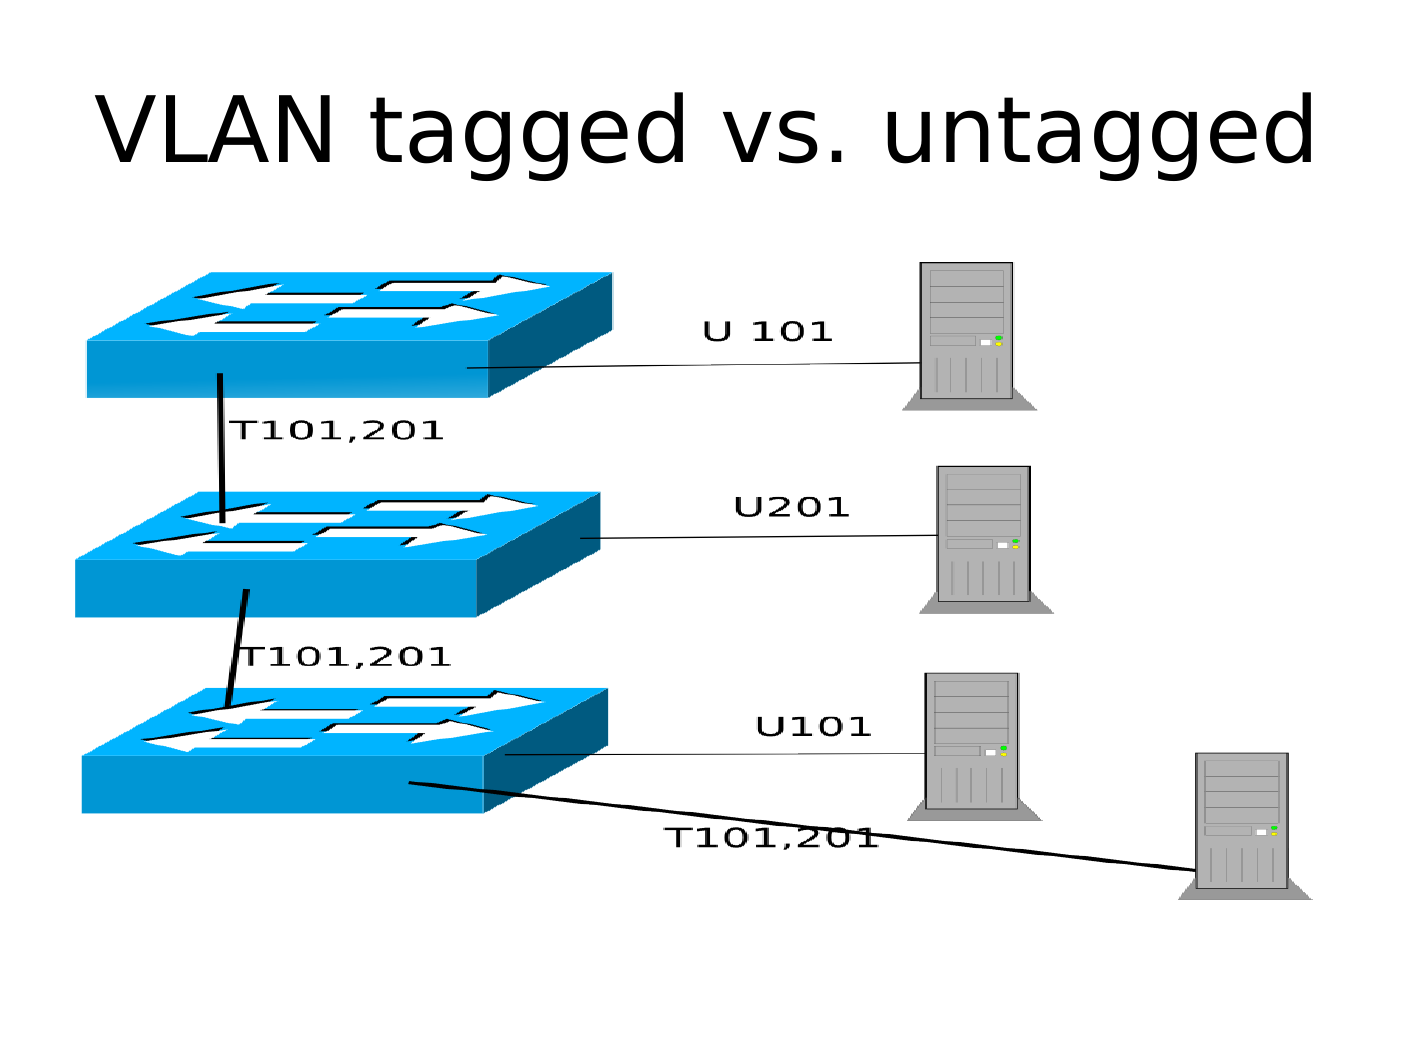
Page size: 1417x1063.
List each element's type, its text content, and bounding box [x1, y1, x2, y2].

title VLAN tagged vs. untagged [70, 49, 1346, 213]
picture [75, 262, 1313, 901]
picture [319, 524, 483, 547]
picture [368, 496, 534, 518]
picture [141, 533, 304, 555]
